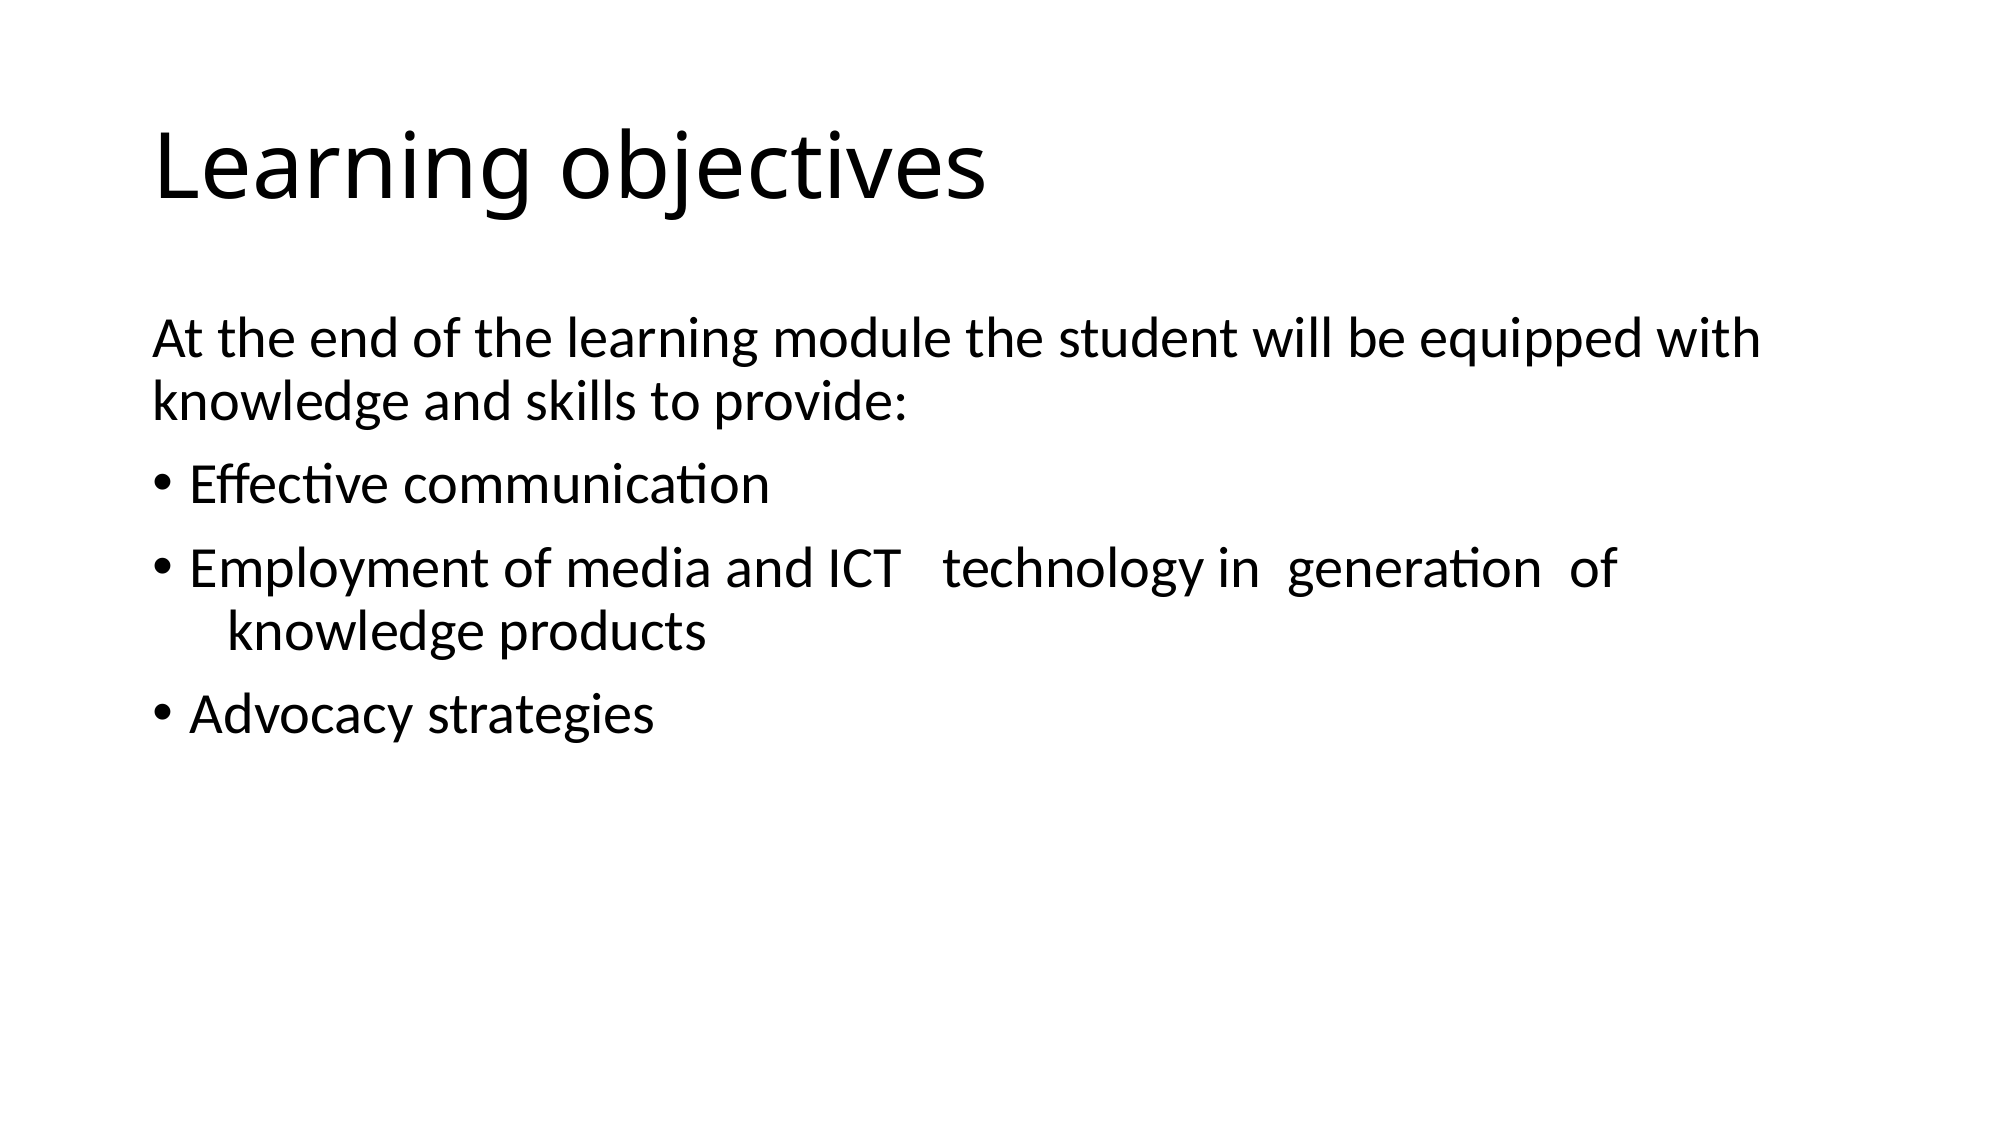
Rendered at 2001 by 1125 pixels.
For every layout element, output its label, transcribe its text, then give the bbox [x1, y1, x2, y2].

list At the end of the learning module the student will be equipped with knowledge and skills to provide: Effective communication Employment of media and ICT technology in generation of knowledge products Advocacy strategies [137, 299, 1863, 1014]
title Learning objectives [137, 59, 1863, 278]
